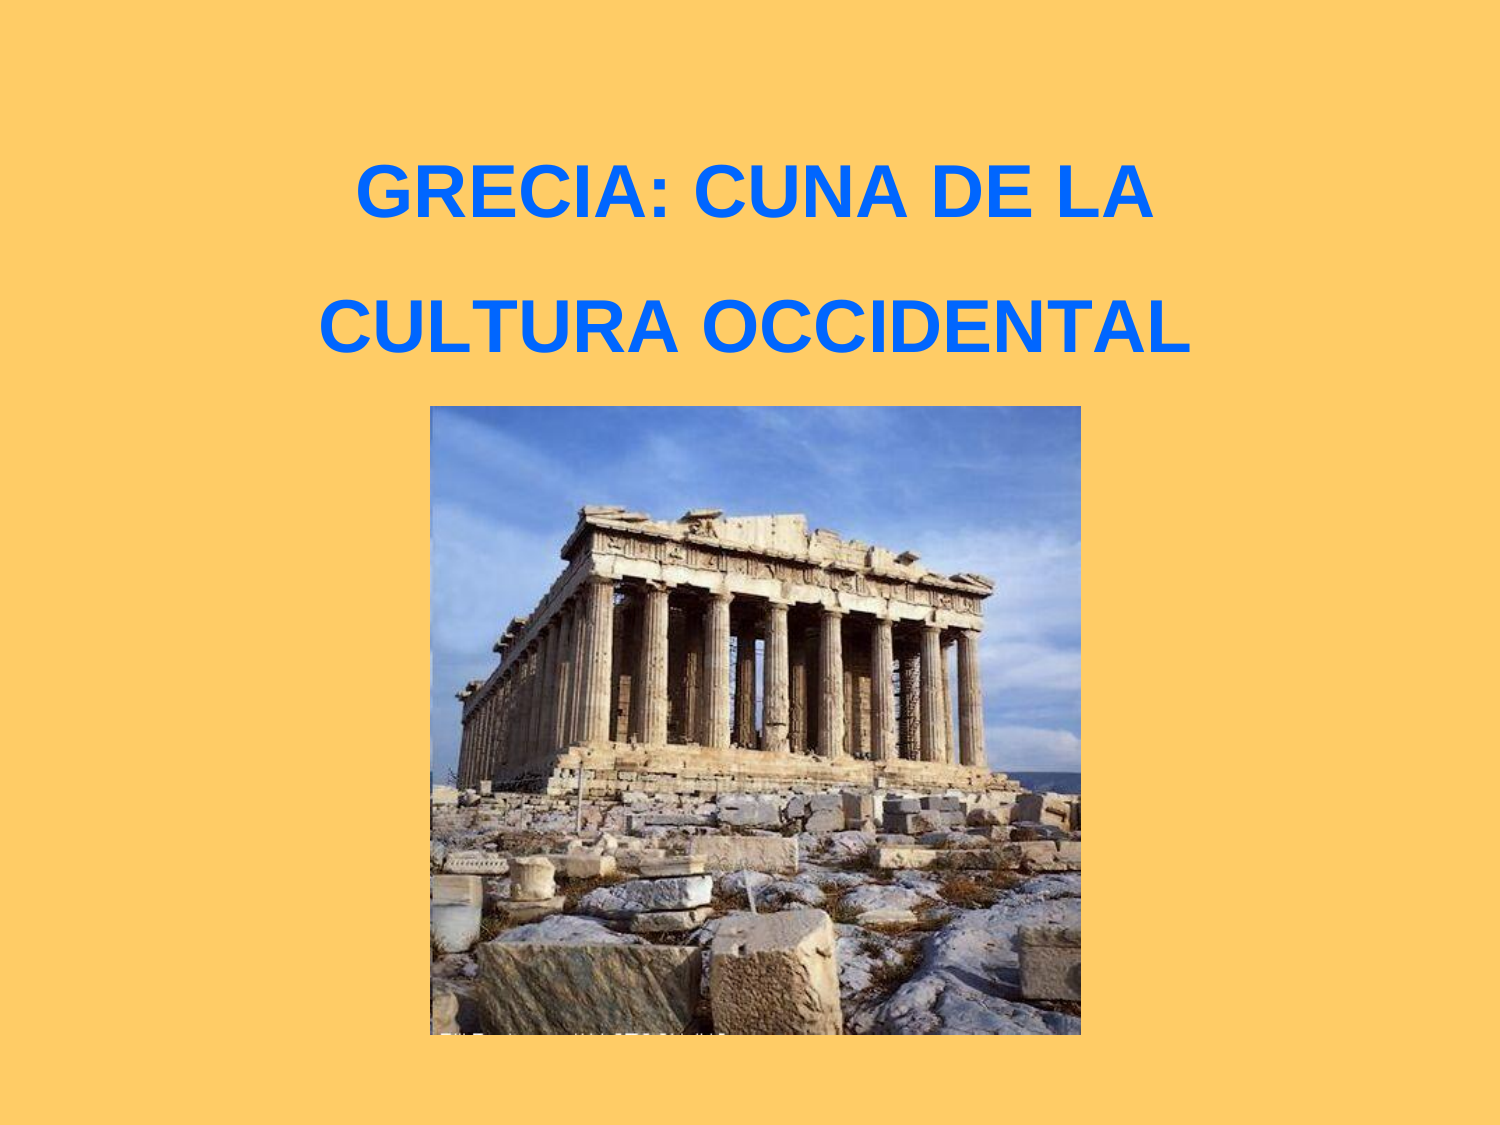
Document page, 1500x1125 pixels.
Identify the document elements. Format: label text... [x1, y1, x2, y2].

picture [430, 406, 1081, 1035]
text_box GRECIA: CUNA DE LA CULTURA OCCIDENTAL [230, 90, 1282, 376]
